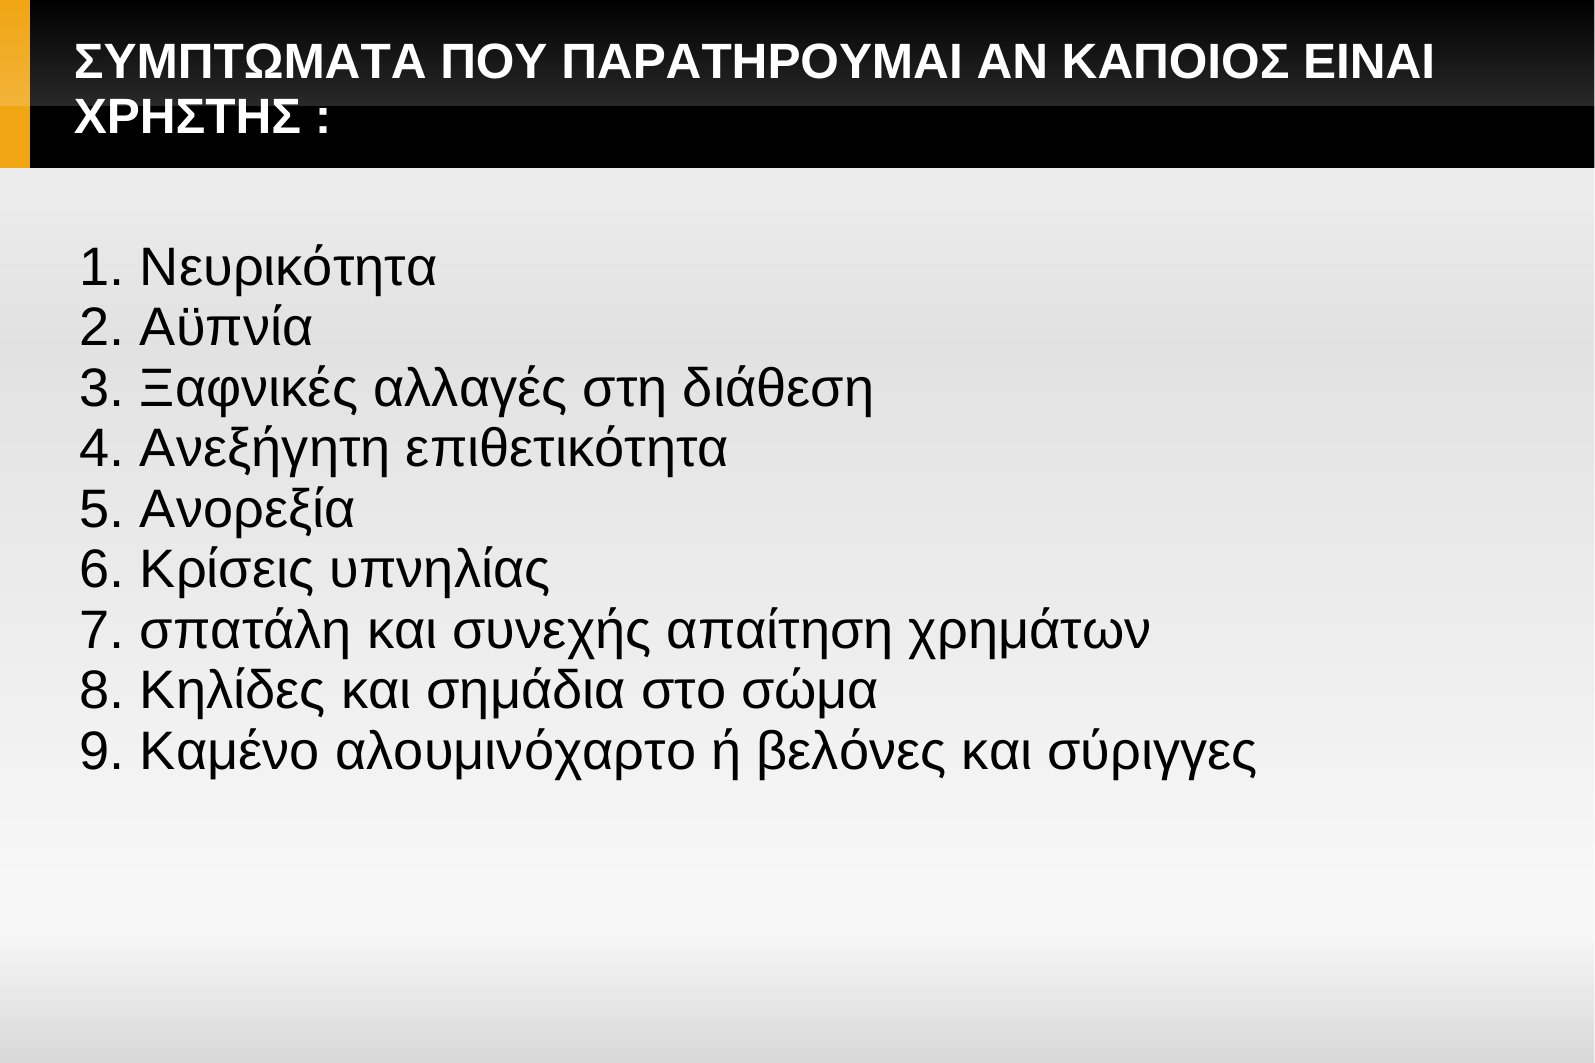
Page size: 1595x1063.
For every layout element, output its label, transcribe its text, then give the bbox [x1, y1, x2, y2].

subtitle 1. Νευρικότητα 2. Αϋπνία 3. Ξαφνικές αλλαγές στη διάθεση 4. Ανεξήγητη επιθετικότητα 5. Ανορεξία 6. Κρίσεις υπνηλίας 7. σπατάλη και συνεχής απαίτηση χρημάτων 8. Κηλίδες και σημάδια στο σώμα 9. Καμένο αλουμινόχαρτο ή βελόνες και σύριγγες [79, 235, 1515, 963]
title ΣΥΜΠΤΩΜΑΤΑ ΠΟΥ ΠΑΡΑΤΗΡΟΥΜΑΙ ΑΝ ΚΑΠΟΙΟΣ ΕΙΝΑΙ ΧΡΗΣΤΗΣ : [74, 0, 1510, 178]
picture [0, 0, 1595, 1063]
